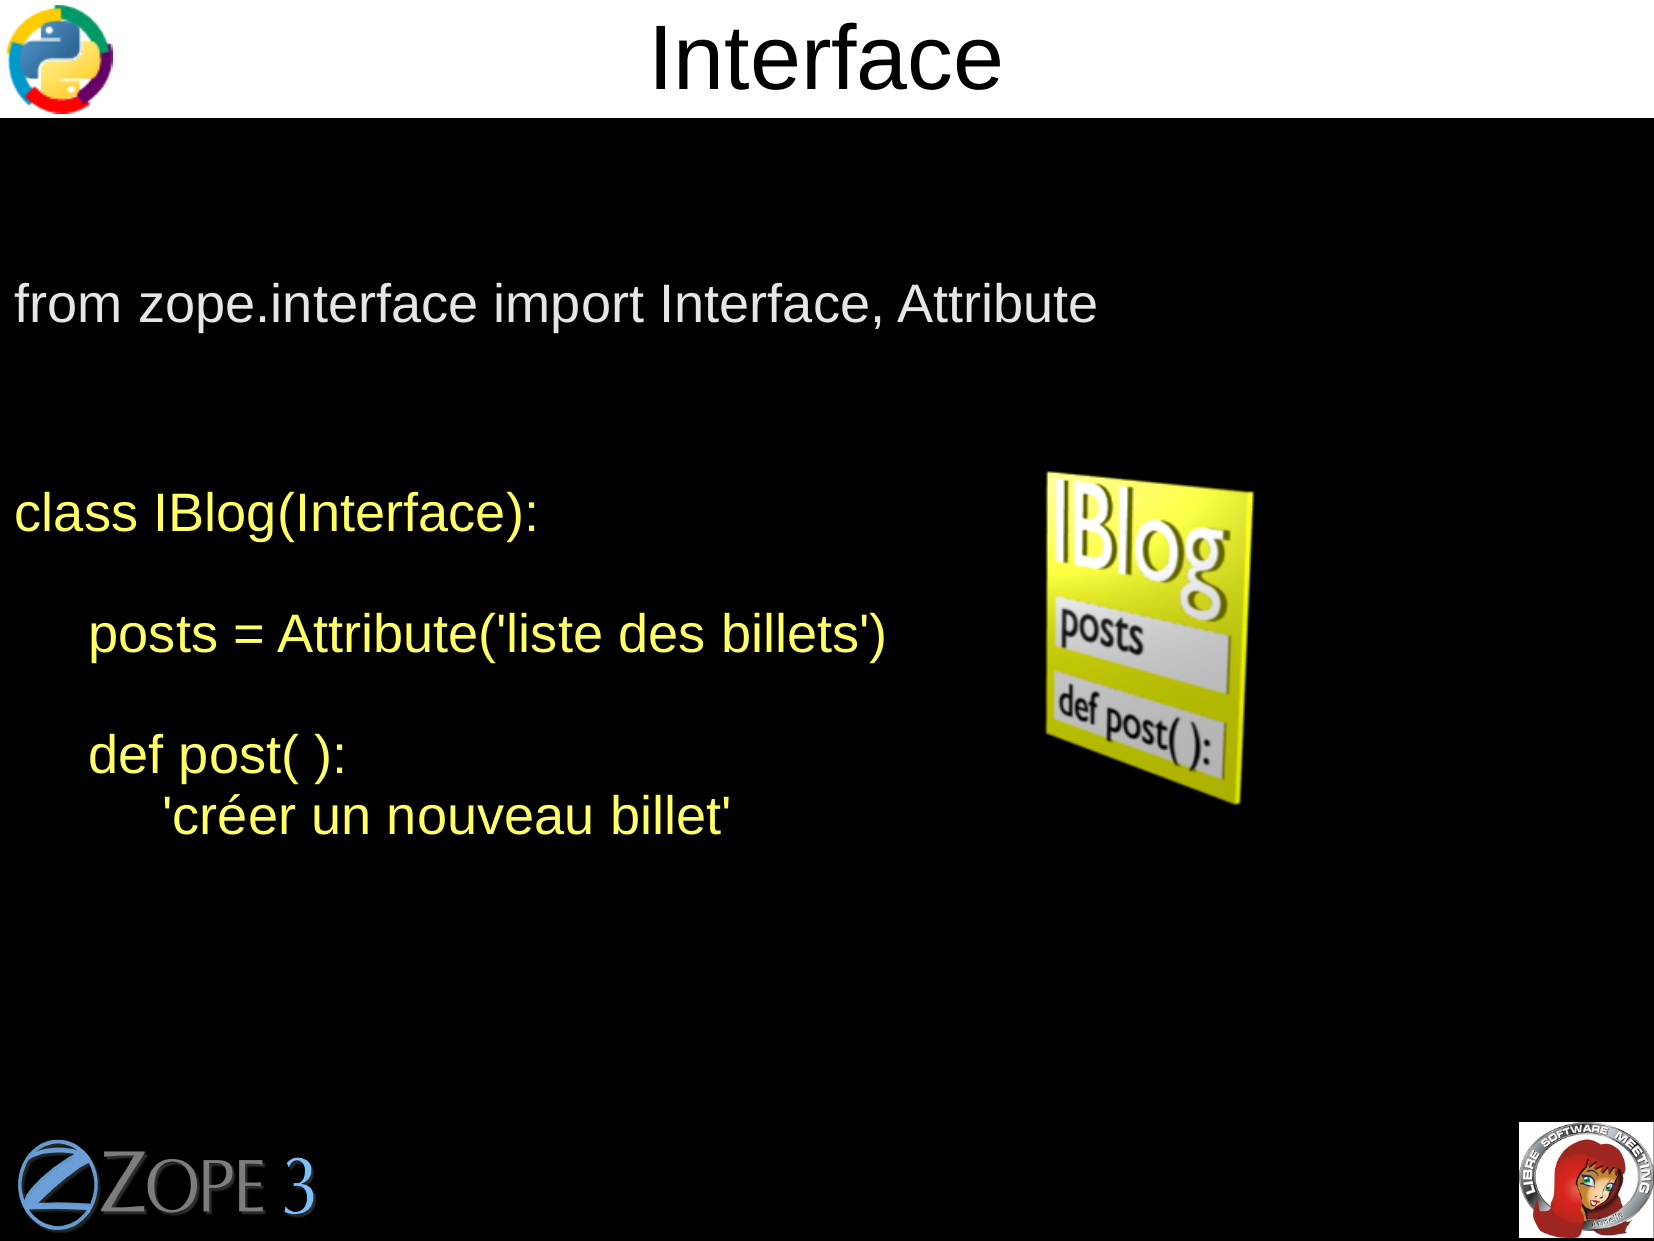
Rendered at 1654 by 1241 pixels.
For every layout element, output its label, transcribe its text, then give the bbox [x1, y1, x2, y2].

picture [649, 265, 1650, 1016]
text_box from zope.interface import Interface, Attribute [0, 265, 1152, 342]
picture [1519, 1122, 1654, 1238]
text_box class IBlog(Interface): posts = Attribute('liste des billets') def post( ): 'créer un nouveau billet' [0, 354, 1152, 975]
picture [6, 5, 82, 114]
title Interface [82, 0, 1571, 119]
